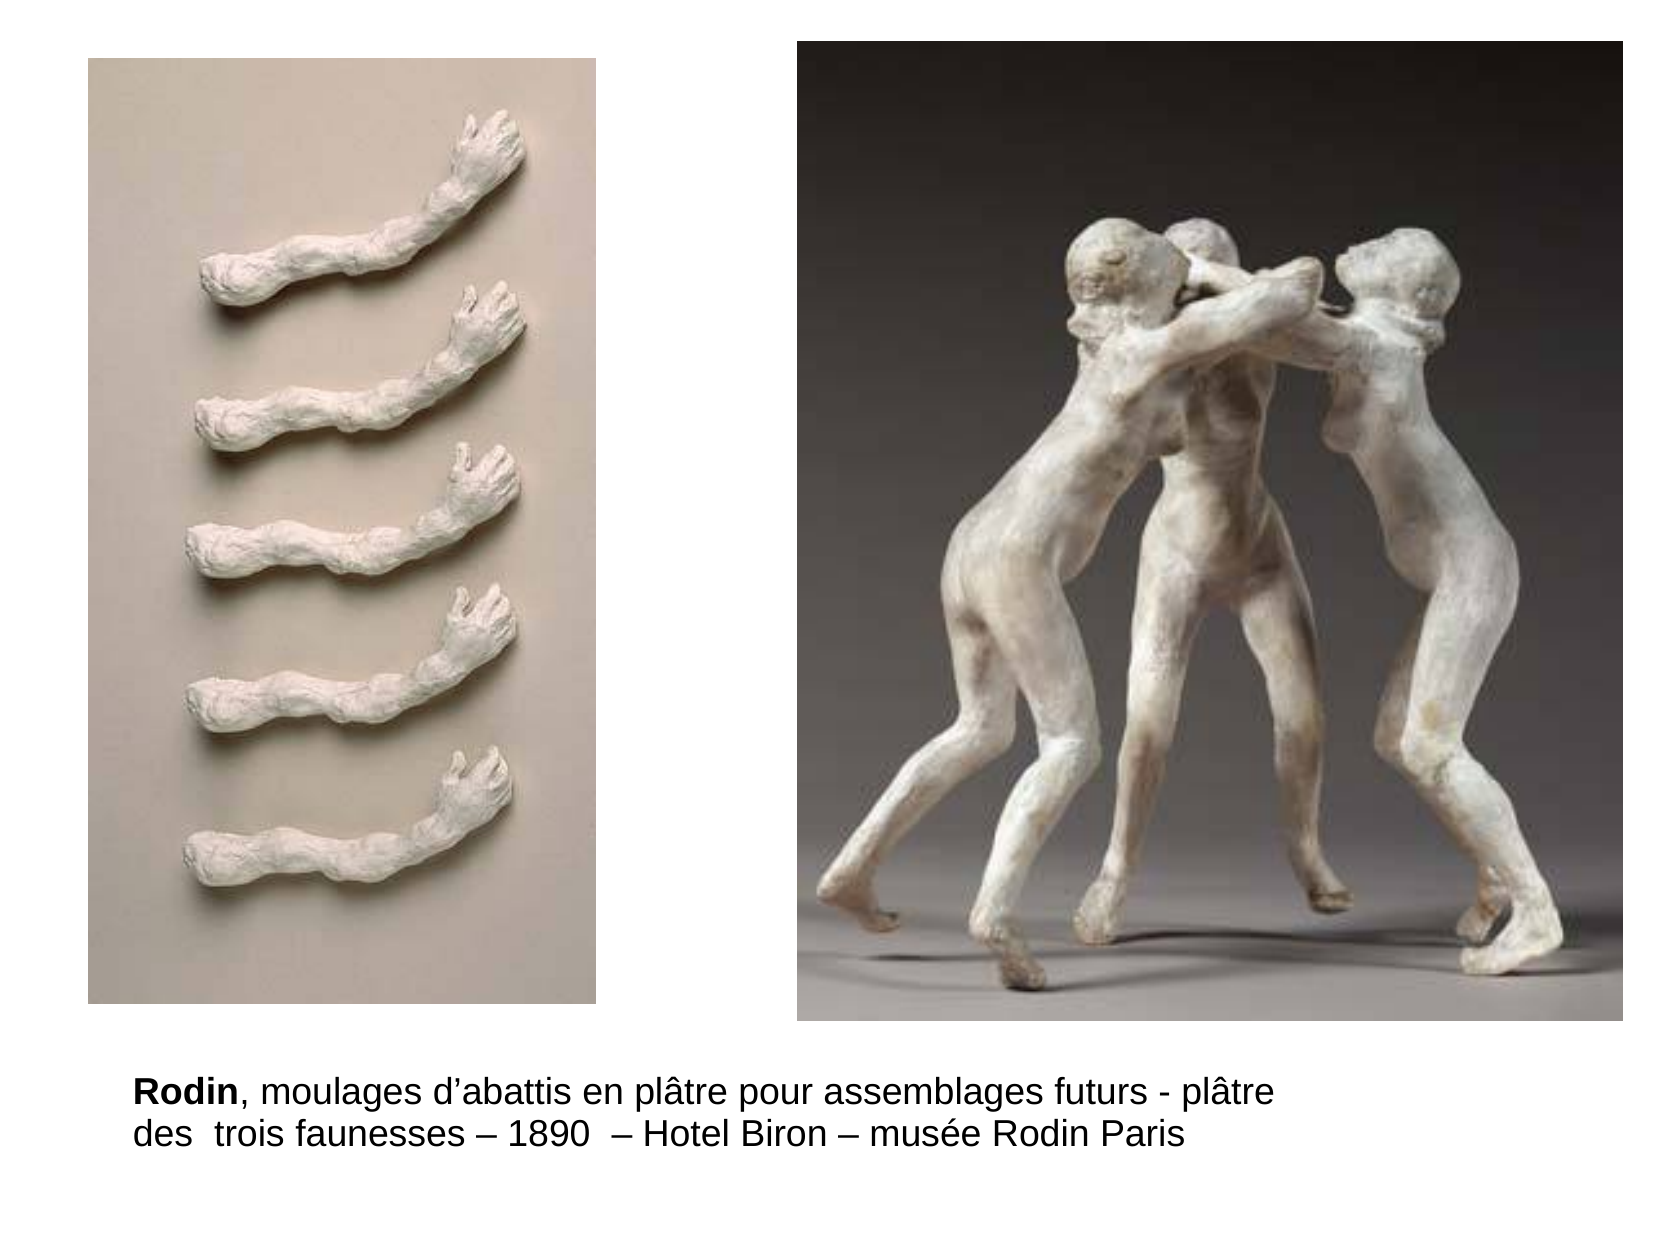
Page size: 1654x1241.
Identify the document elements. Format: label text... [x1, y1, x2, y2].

picture [797, 41, 1623, 1021]
picture [88, 58, 596, 1004]
text_box Rodin, moulages d’abattis en plâtre pour assemblages futurs - plâtre des trois faunesses – 1890 – Hotel Biron – musée Rodin Paris [118, 1062, 1595, 1162]
